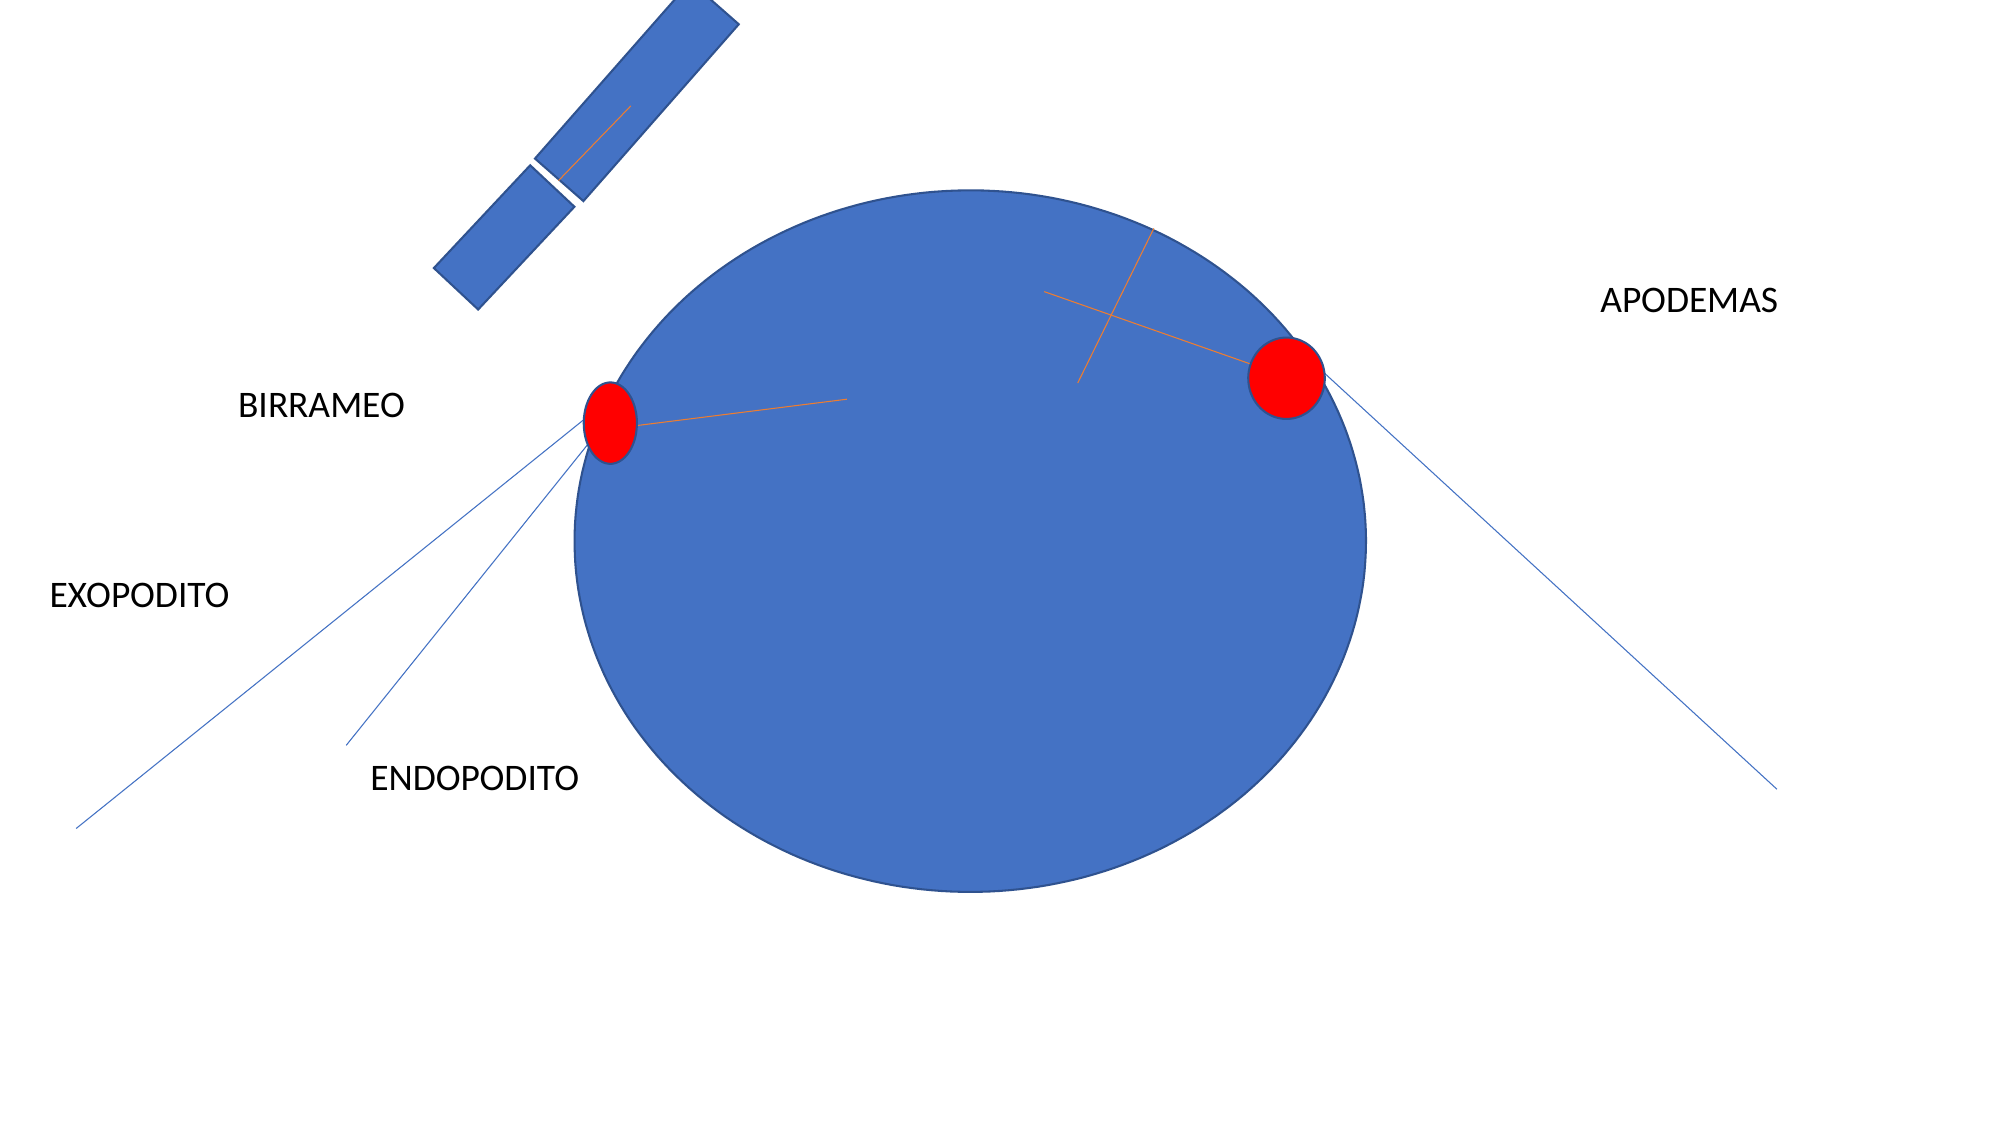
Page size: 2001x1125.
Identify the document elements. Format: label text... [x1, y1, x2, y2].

text_box [574, 190, 1367, 892]
text_box EXOPODITO [34, 562, 356, 624]
text_box [433, 165, 575, 310]
text_box ENDOPODITO [355, 745, 610, 806]
text_box BIRRAMEO [223, 372, 722, 434]
text_box [534, 0, 739, 202]
text_box APODEMAS [1585, 267, 1969, 329]
